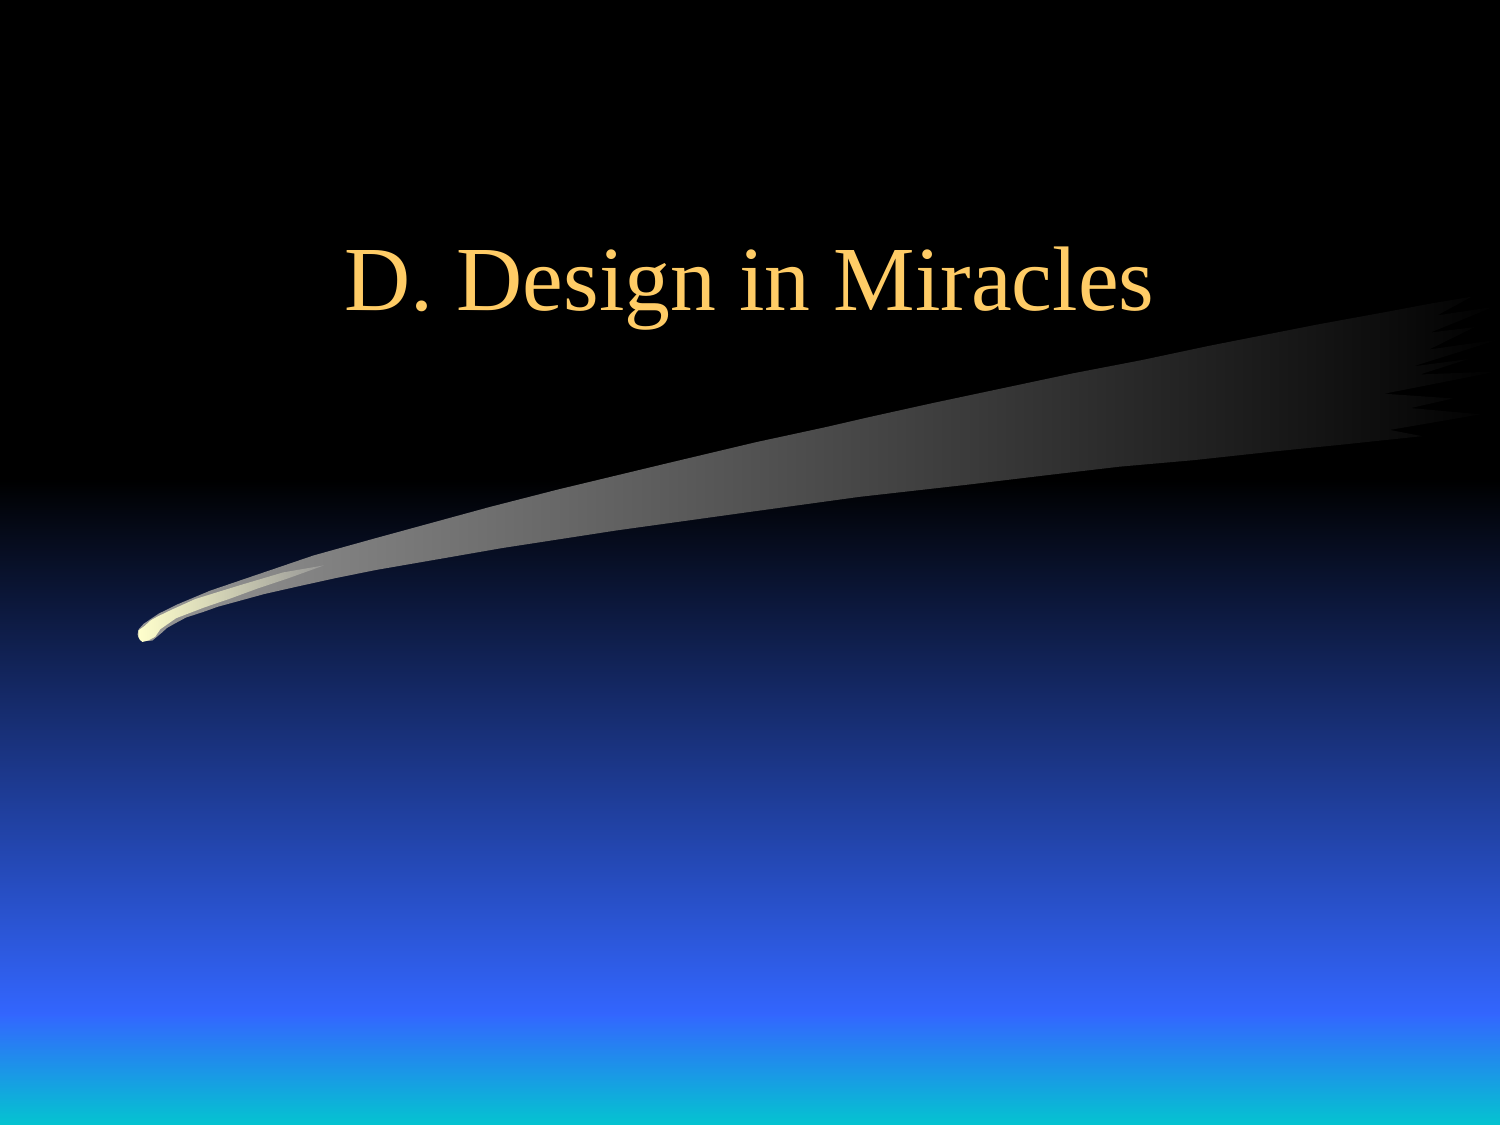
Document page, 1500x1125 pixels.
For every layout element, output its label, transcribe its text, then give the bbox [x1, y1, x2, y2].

title D. Design in Miracles [112, 185, 1388, 374]
